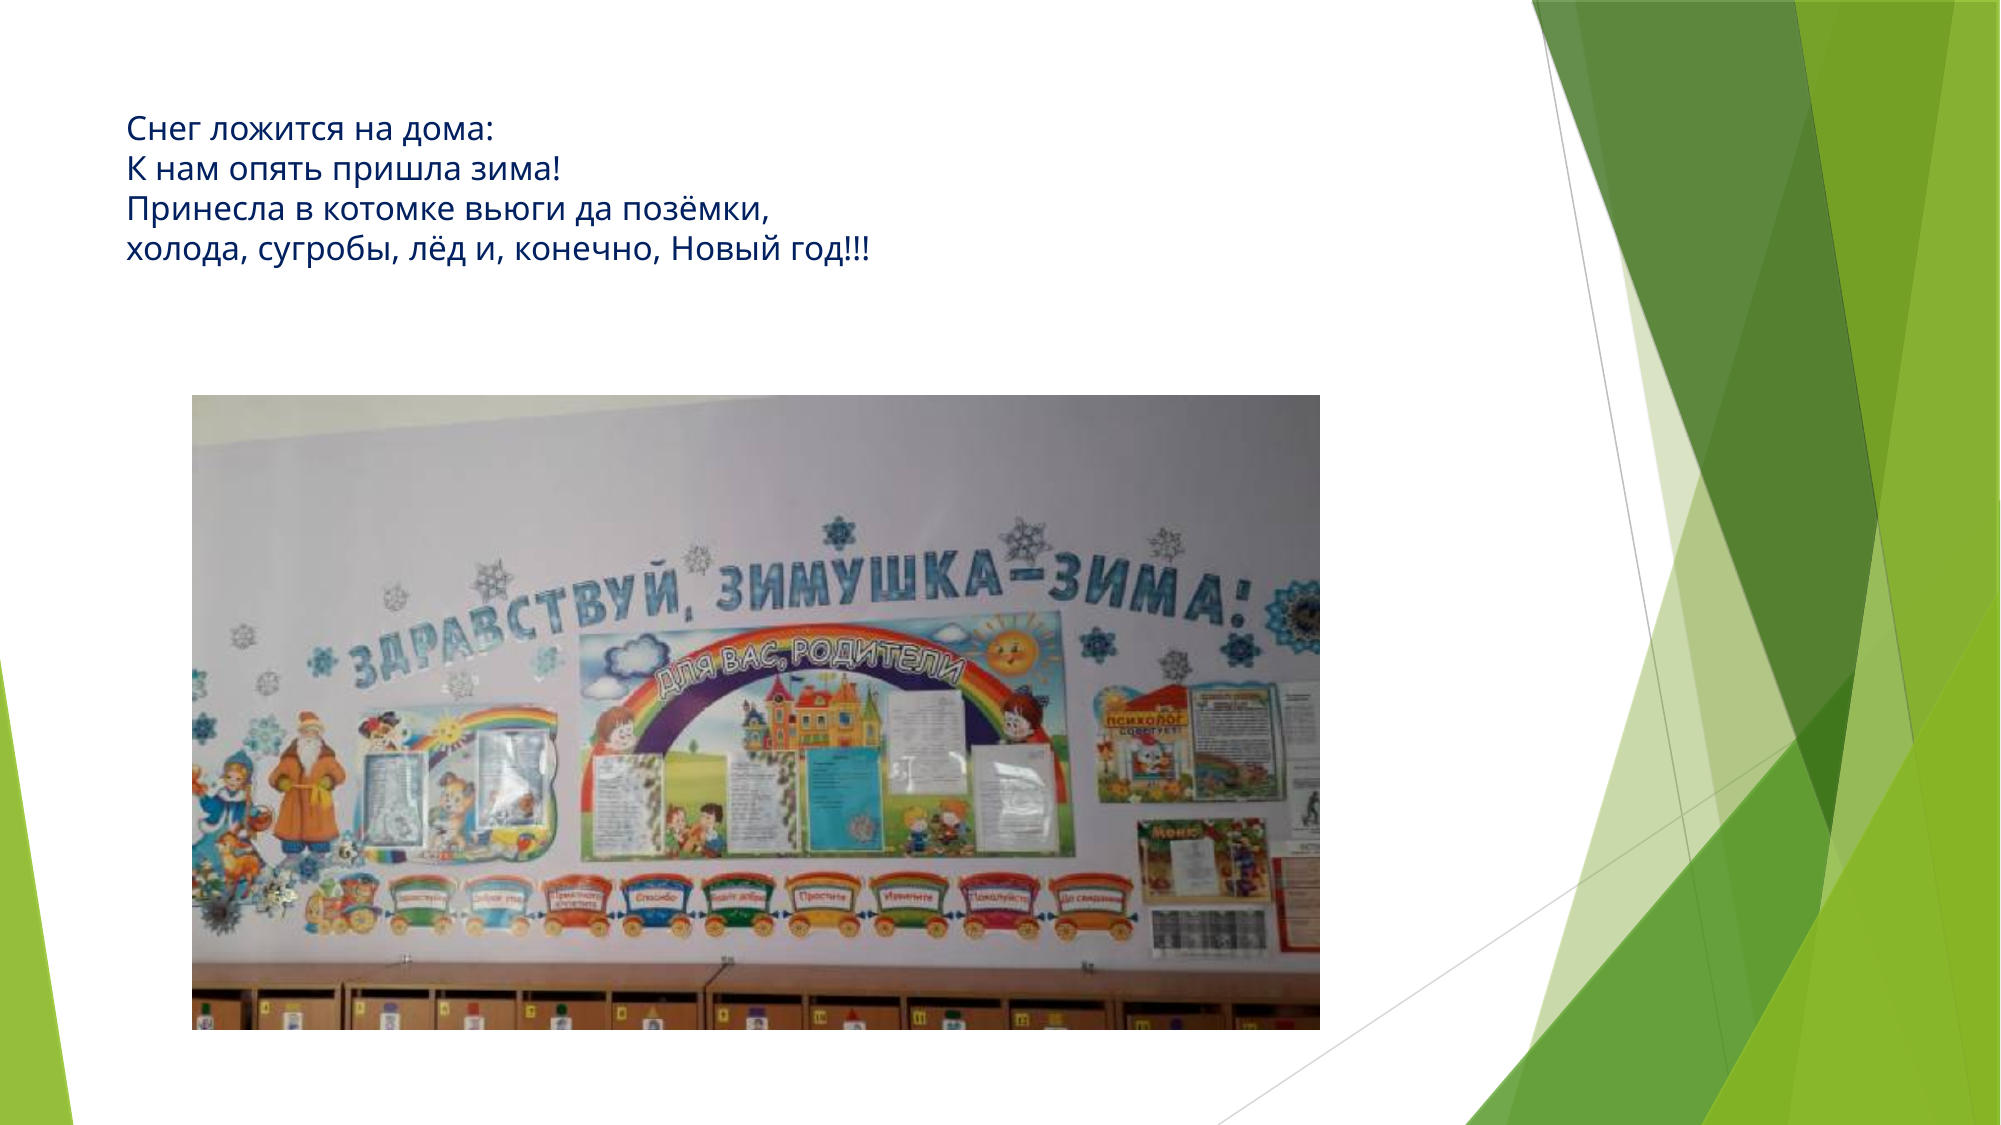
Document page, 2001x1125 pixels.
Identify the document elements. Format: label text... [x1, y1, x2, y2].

title Снег ложится на дома: К нам опять пришла зима! Принесла в котомке вьюги да позёмки, холода, сугробы, лёд и, конечно, Новый год!!! [111, 99, 1522, 317]
picture [191, 394, 1320, 1030]
